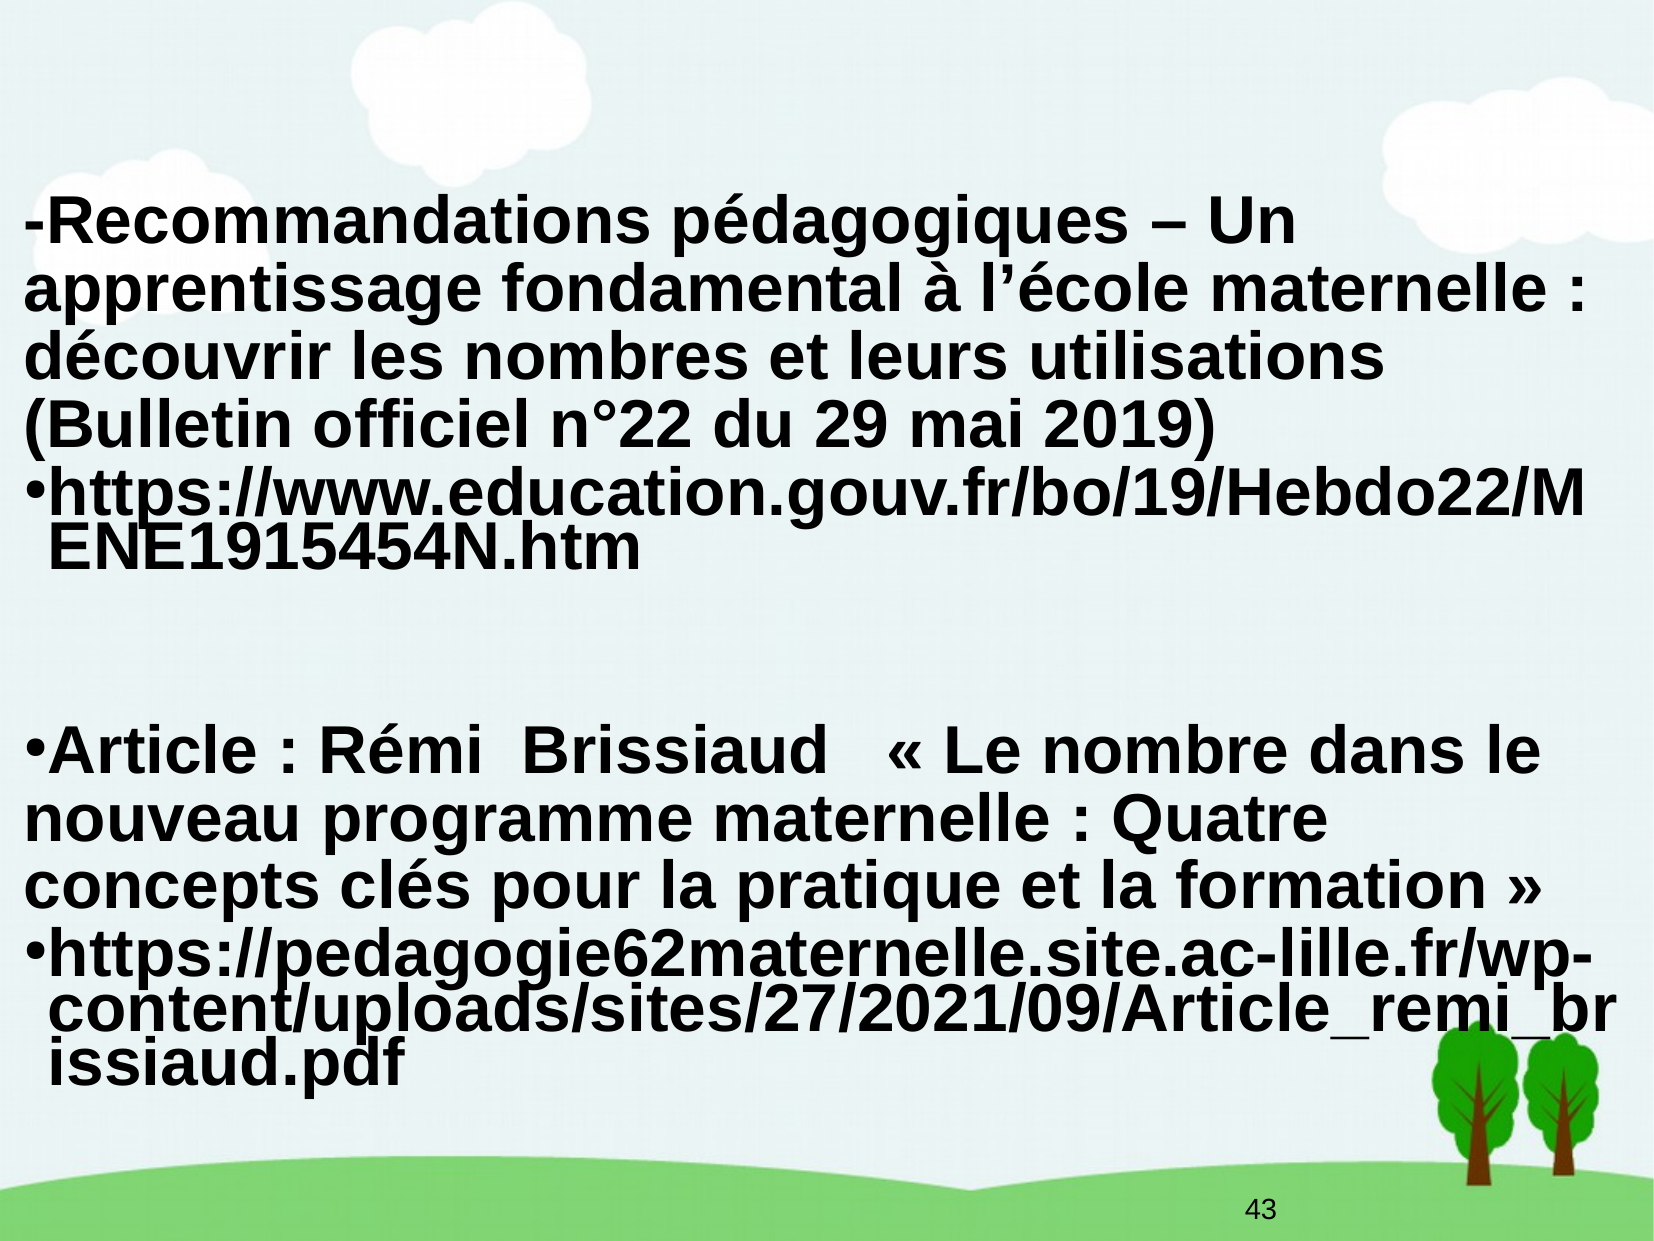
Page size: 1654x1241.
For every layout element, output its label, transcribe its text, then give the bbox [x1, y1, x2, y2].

text_box -Recommandations pédagogiques – Un apprentissage fondamental à l’école maternelle : découvrir les nombres et leurs utilisations (Bulletin officiel n°22 du 29 mai 2019) https://www.education.gouv.fr/bo/19/Hebdo22/MENE1915454N.htm Article : Rémi Brissiaud « Le nombre dans le nouveau programme maternelle : Quatre concepts clés pour la pratique et la formation » https://pedagogie62maternelle.site.ac-lille.fr/wp-content/uploads/sites/27/2021/09/Article_remi_brissiaud.pdf [23, 188, 1622, 1028]
picture [0, 0, 1654, 1241]
text_box <numéro> [1244, 1190, 1630, 1241]
